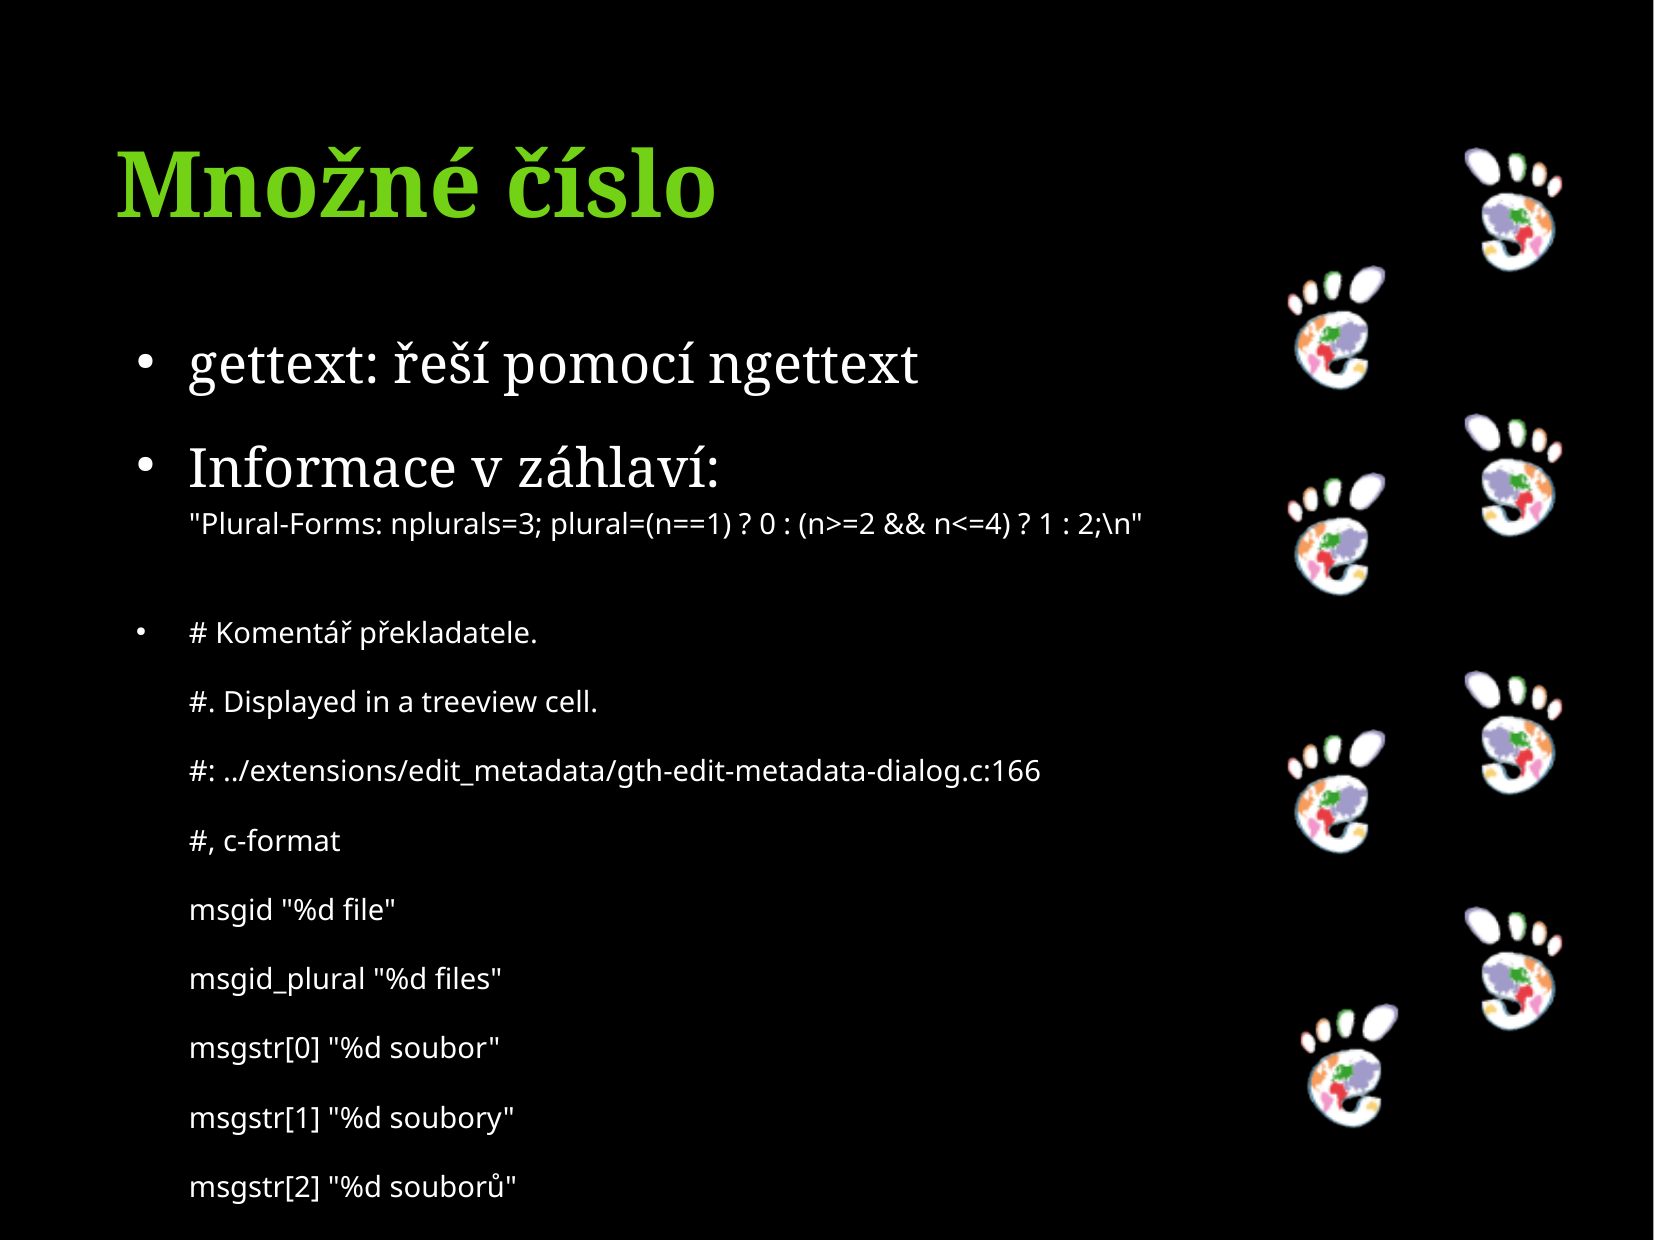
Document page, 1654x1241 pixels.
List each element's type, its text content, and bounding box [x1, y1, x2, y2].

picture [1286, 729, 1388, 857]
picture [1463, 147, 1565, 275]
picture [1286, 472, 1388, 599]
picture [1463, 670, 1565, 798]
picture [1286, 265, 1388, 393]
list gettext: řeší pomocí ngettext Informace v záhlaví: "Plural-Forms: nplurals=3; plural=(n==1) ? 0 : (n>=2 && n<=4) ? 1 : 2;\n" # Komentář překladatele. #. Displayed in a treeview cell. #: ../extensions/edit_metadata/gth-edit-metadata-dialog.c:166 #, c-format msgid "%d file" msgid_plural "%d files" msgstr[0] "%d soubor" msgstr[1] "%d soubory" msgstr[2] "%d souborů" [118, 325, 1536, 1145]
picture [1299, 1003, 1401, 1131]
title Množné číslo [115, 78, 1539, 287]
picture [1463, 413, 1565, 540]
picture [1463, 906, 1565, 1034]
